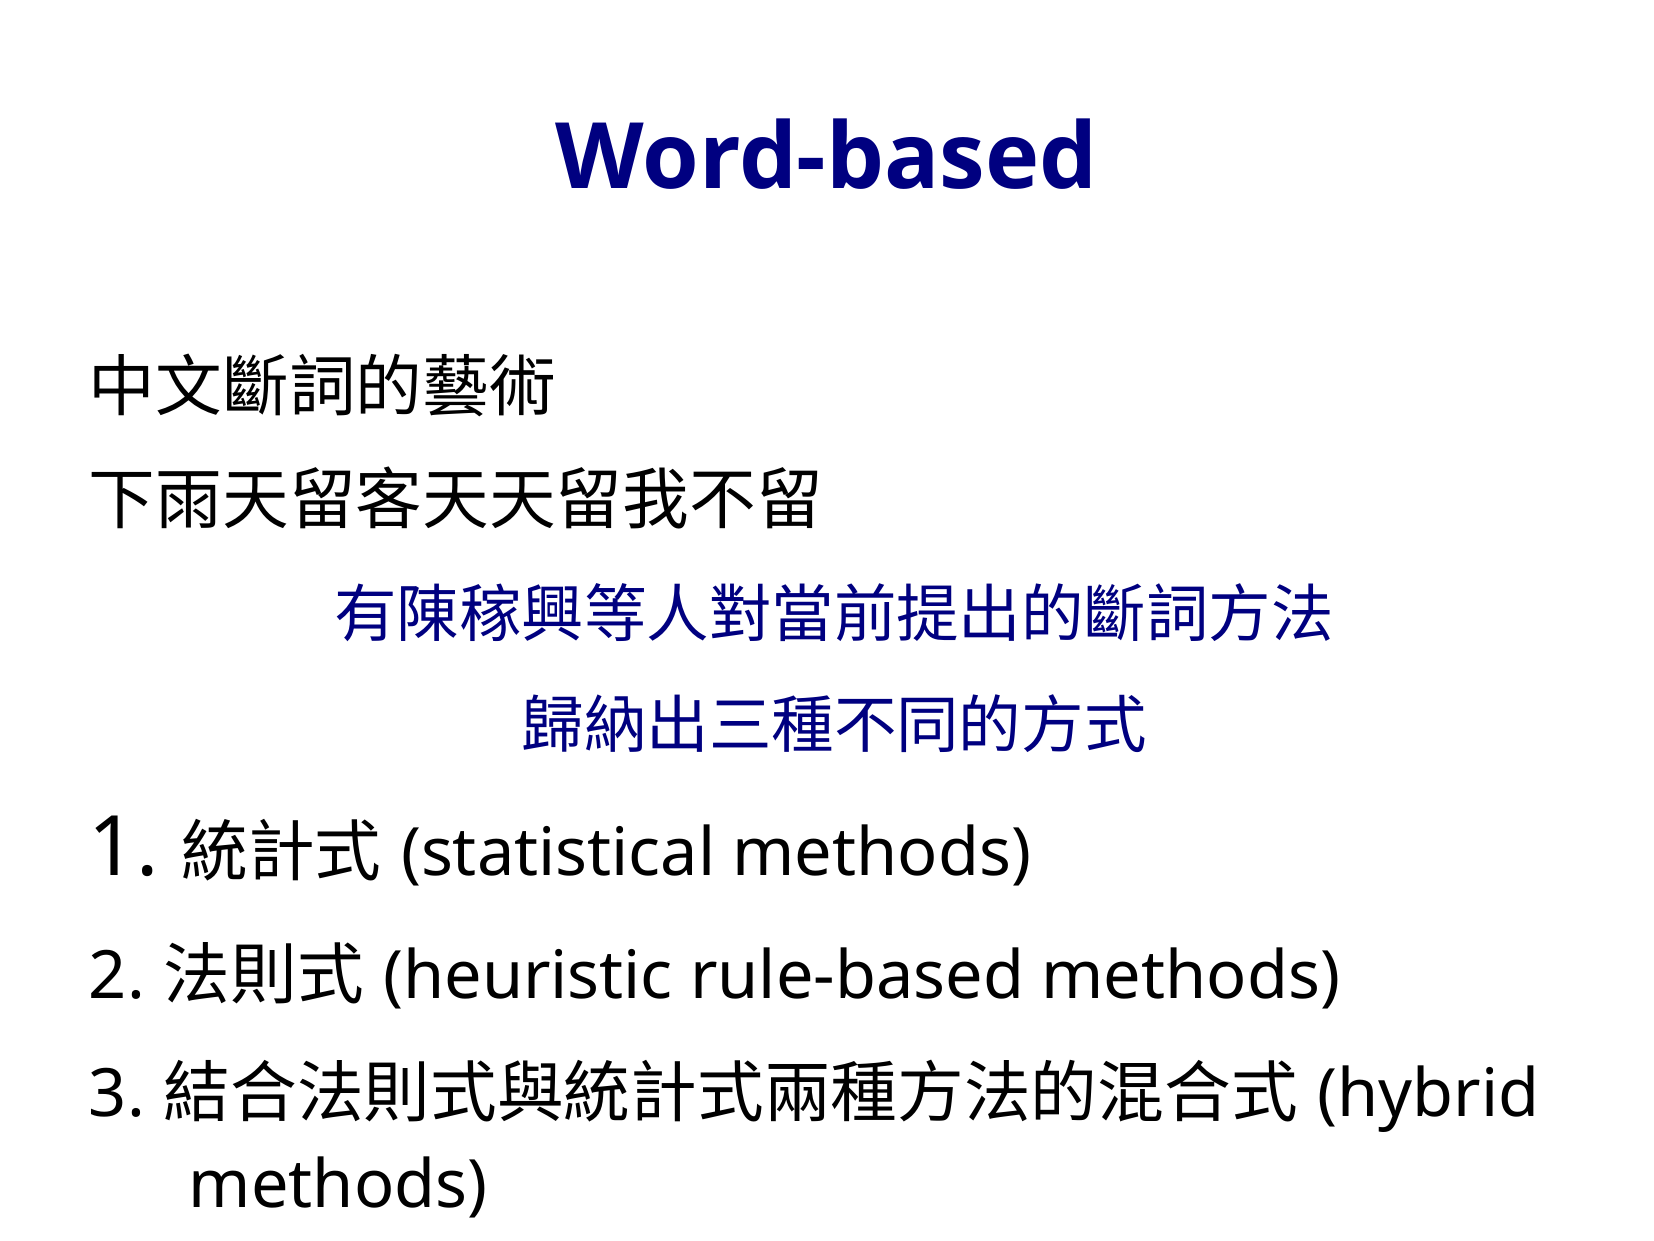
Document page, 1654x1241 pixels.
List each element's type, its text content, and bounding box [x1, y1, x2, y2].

list 中文斷詞的藝術 下雨天留客天天留我不留 有陳稼興等人對當前提出的斷詞方法 歸納出三種不同的方式 1.統計式(statistical methods) 2.法則式(heuristic rule-based methods) 3.結合法則式與統計式兩種方法的混合式(hybrid methods) [74, 325, 1595, 1145]
title Word-based [82, 49, 1571, 257]
